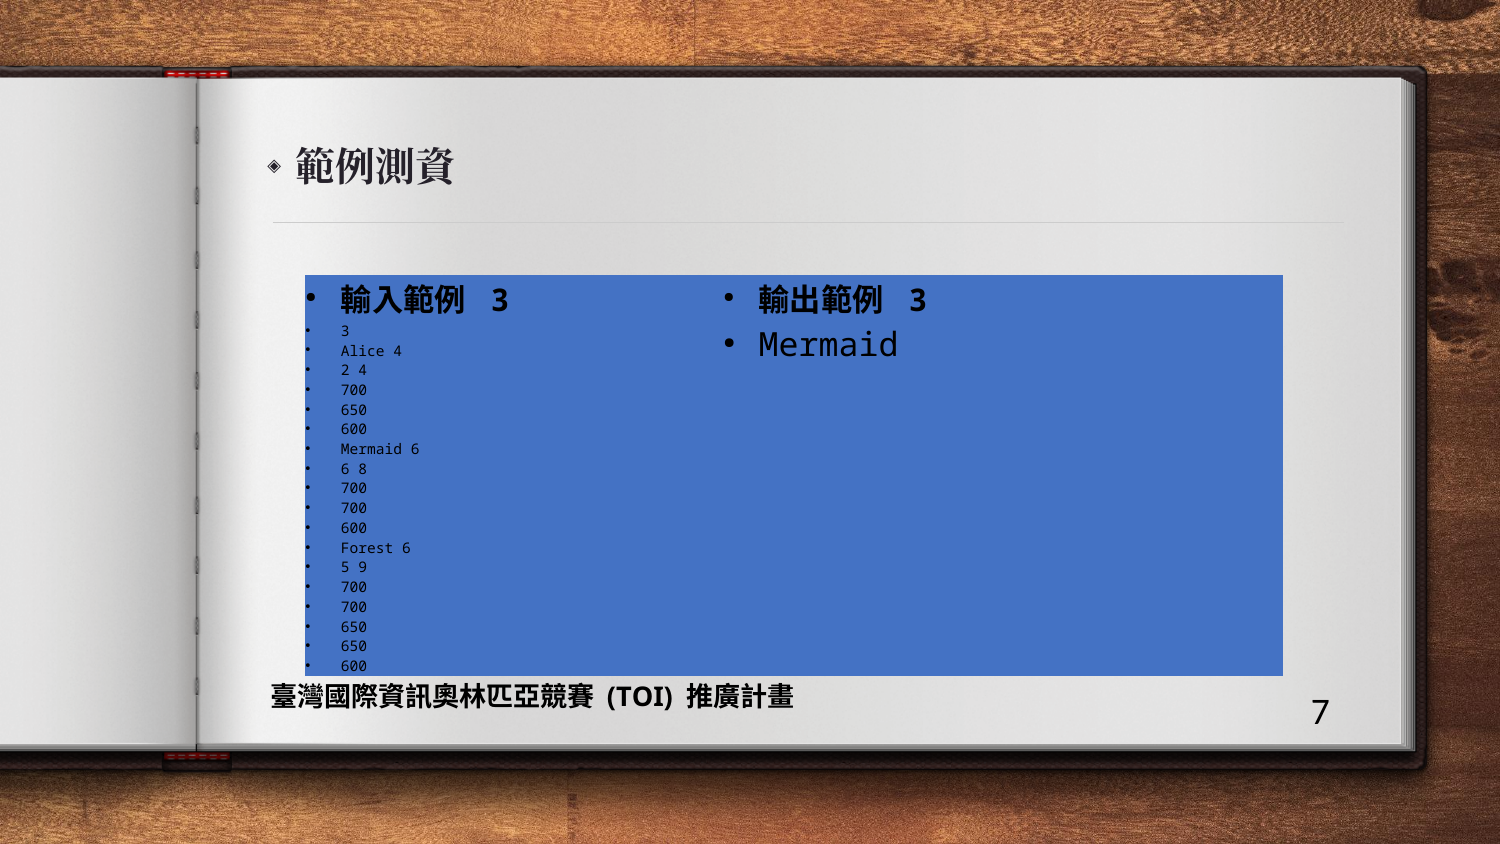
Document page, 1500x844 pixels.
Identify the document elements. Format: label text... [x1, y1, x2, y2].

table_header 輸入範例 3 3 Alice 4 2 4 700 650 600 Mermaid 6 6 8 700 700 600 Forest 6 5 9 700 700 650 650 600 [305, 275, 723, 676]
table_header 輸出範例 3 Mermaid [723, 275, 1283, 676]
text_box 7 [1295, 672, 1386, 737]
list 範例測資 [252, 126, 1194, 205]
